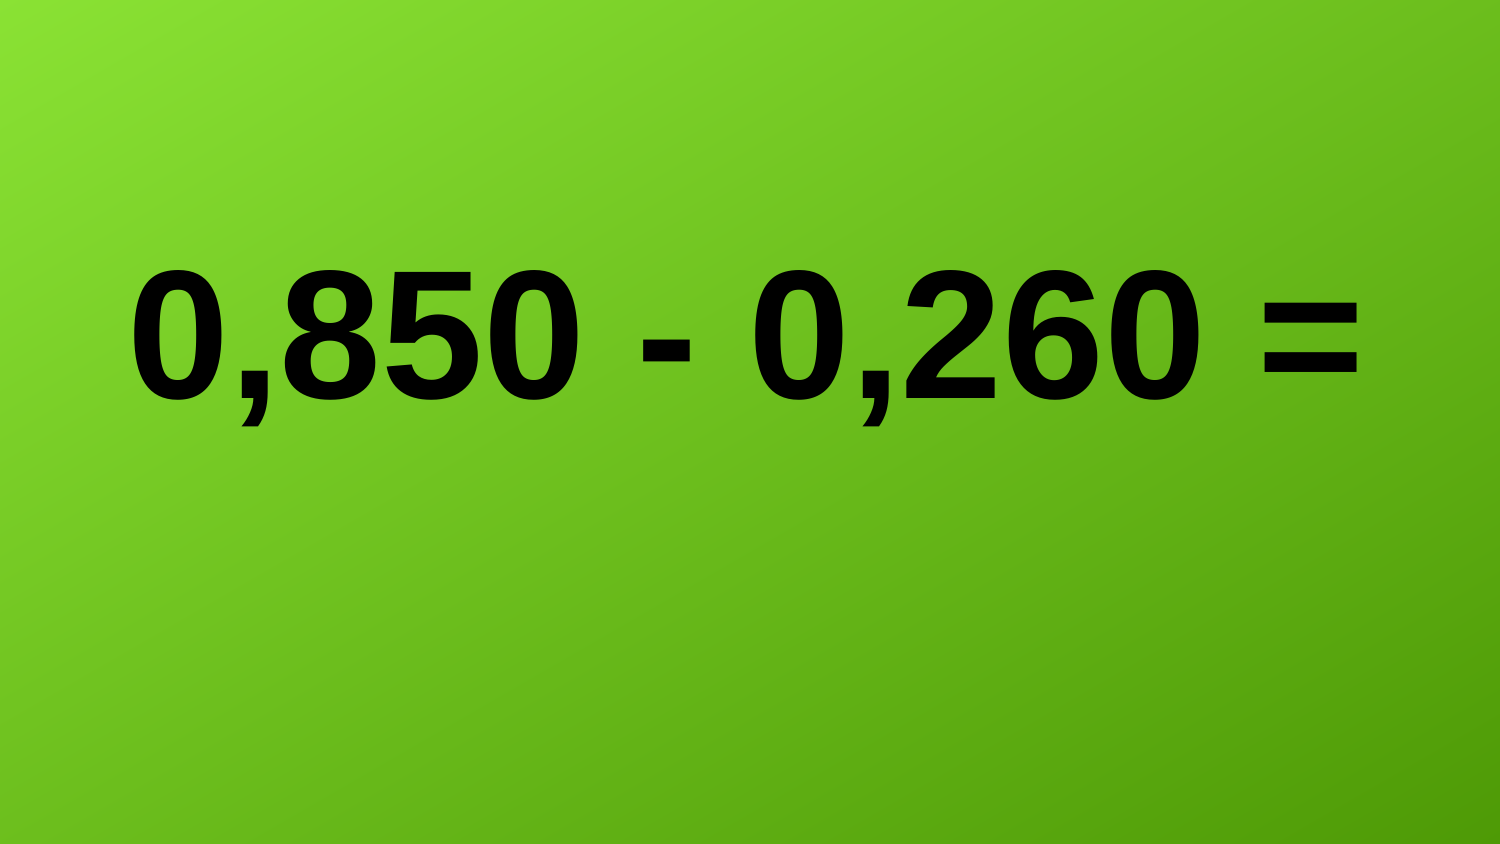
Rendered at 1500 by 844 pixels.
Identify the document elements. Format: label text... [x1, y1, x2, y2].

text_box 0,850 - 0,260 = [112, 259, 1388, 450]
